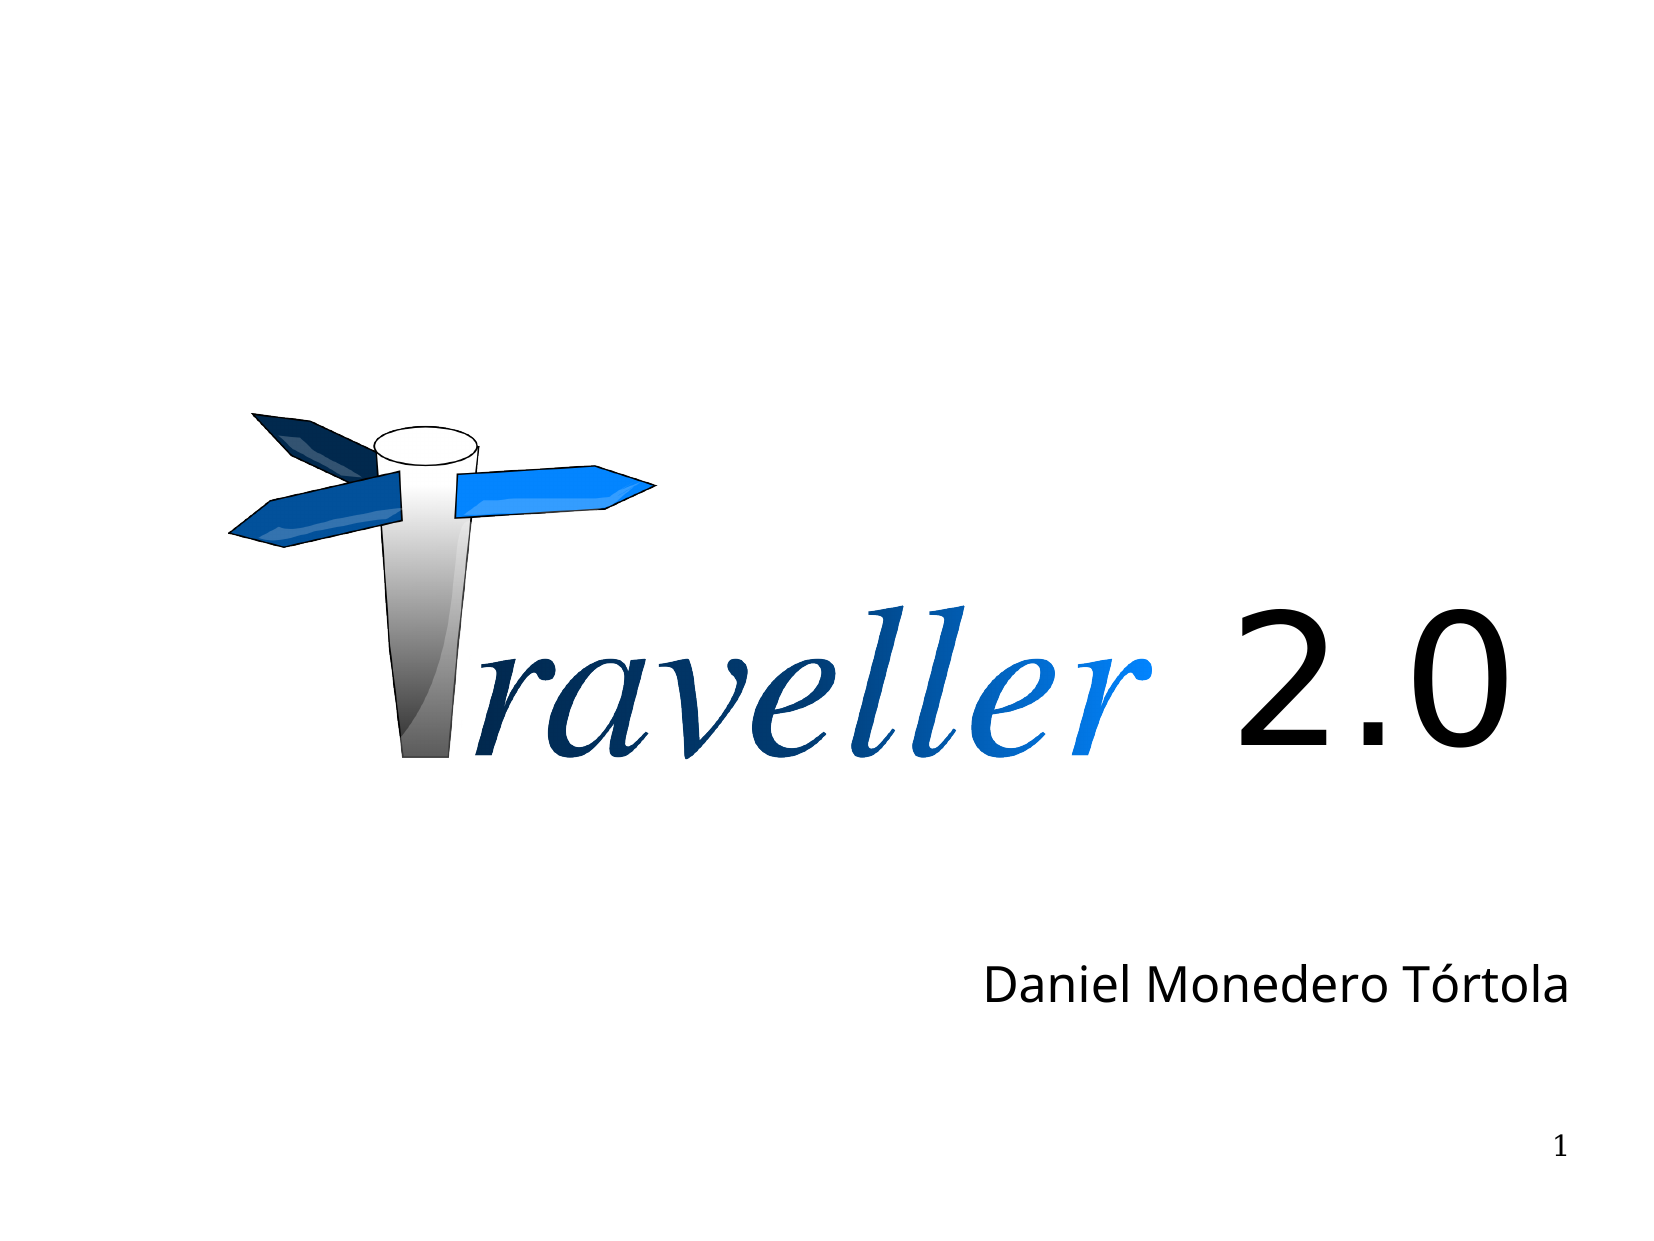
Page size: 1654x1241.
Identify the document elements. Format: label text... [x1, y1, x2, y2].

picture [228, 413, 1152, 769]
subtitle Daniel Monedero Tórtola [82, 147, 1571, 1102]
text_box 2.0 [1192, 580, 1537, 794]
